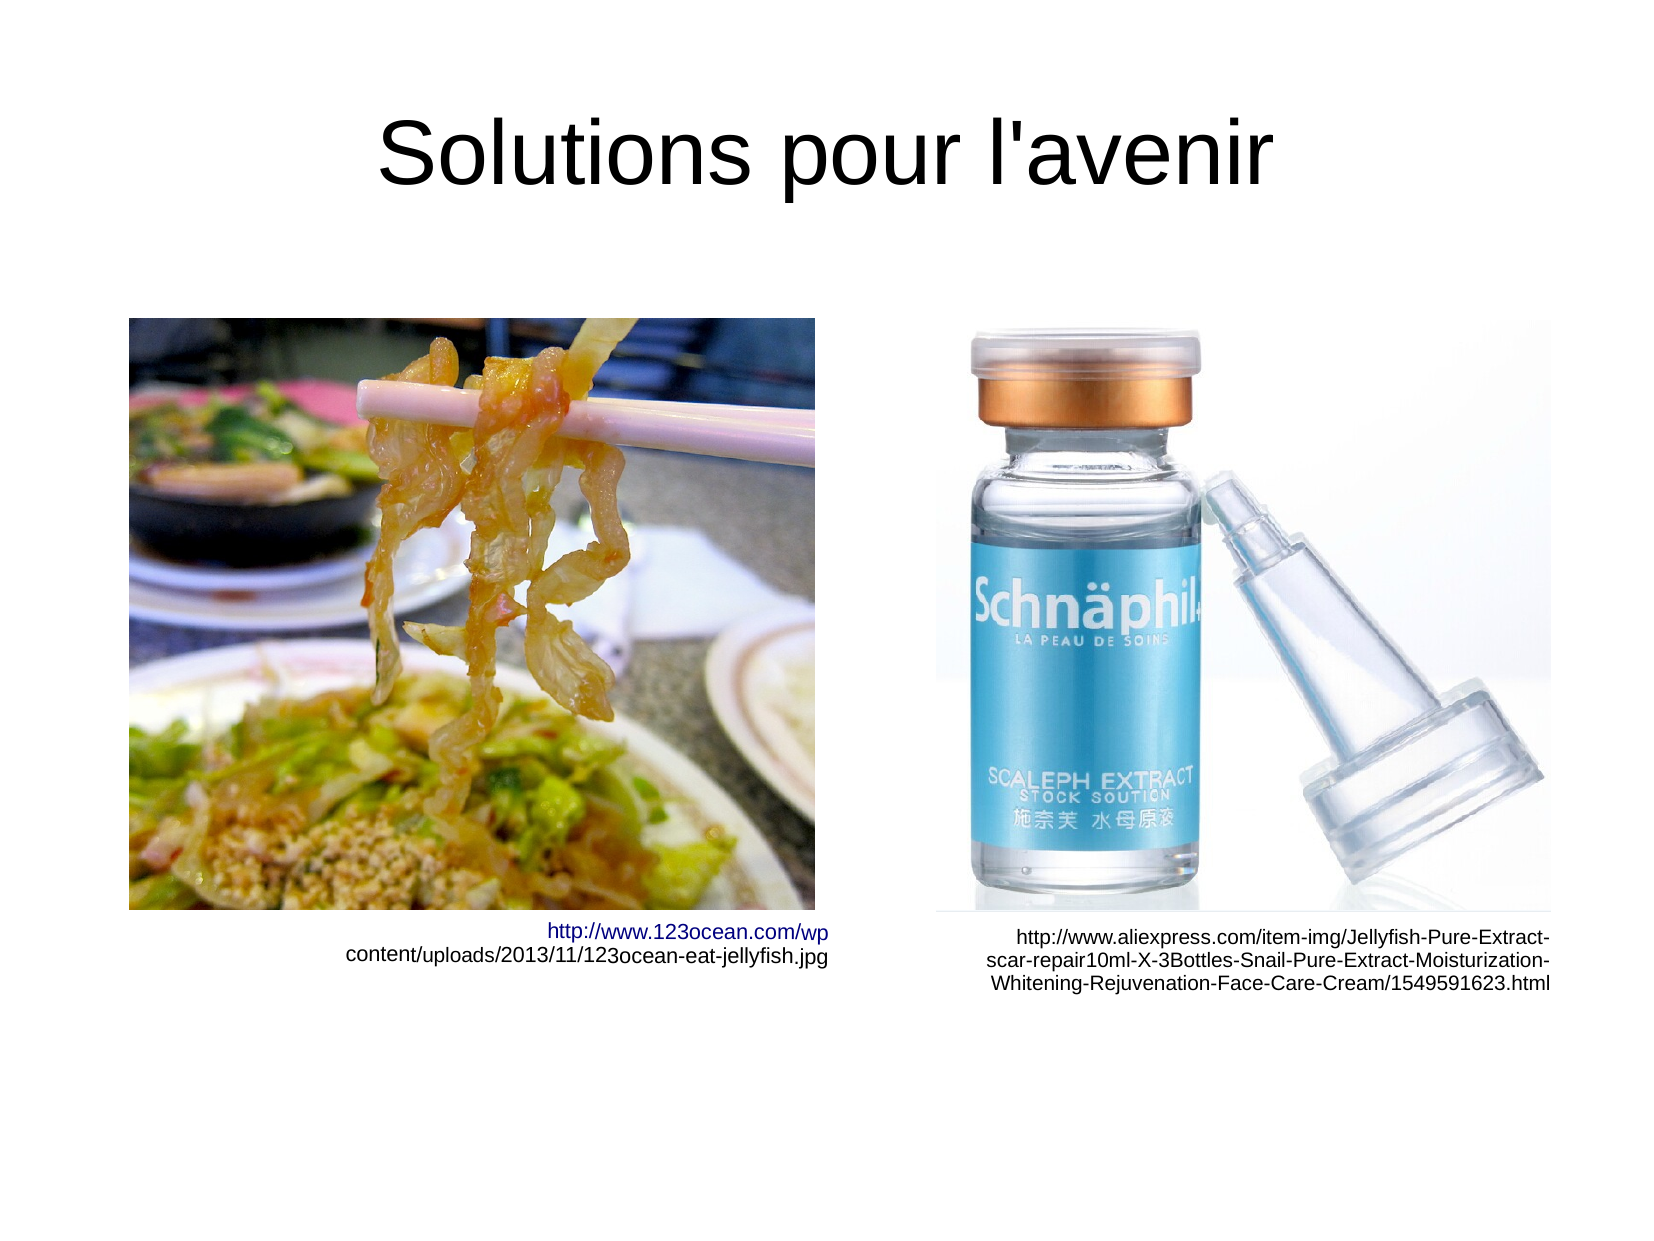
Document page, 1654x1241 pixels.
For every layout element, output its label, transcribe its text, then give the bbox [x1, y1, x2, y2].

picture [936, 320, 1551, 912]
text_box http://www.aliexpress.com/item-img/Jellyfish-Pure-Extract-scar-repair10ml-X-3Bottles-Snail-Pure-Extract-Moisturization-Whitening-Rejuvenation-Face-Care-Cream/1549591623.html [962, 917, 1565, 1002]
picture [129, 318, 815, 910]
title Solutions pour l'avenir [82, 49, 1571, 257]
text_box http://www.123ocean.com/wp content/uploads/2013/11/123ocean-eat-jellyfish.jpg [302, 909, 844, 1005]
